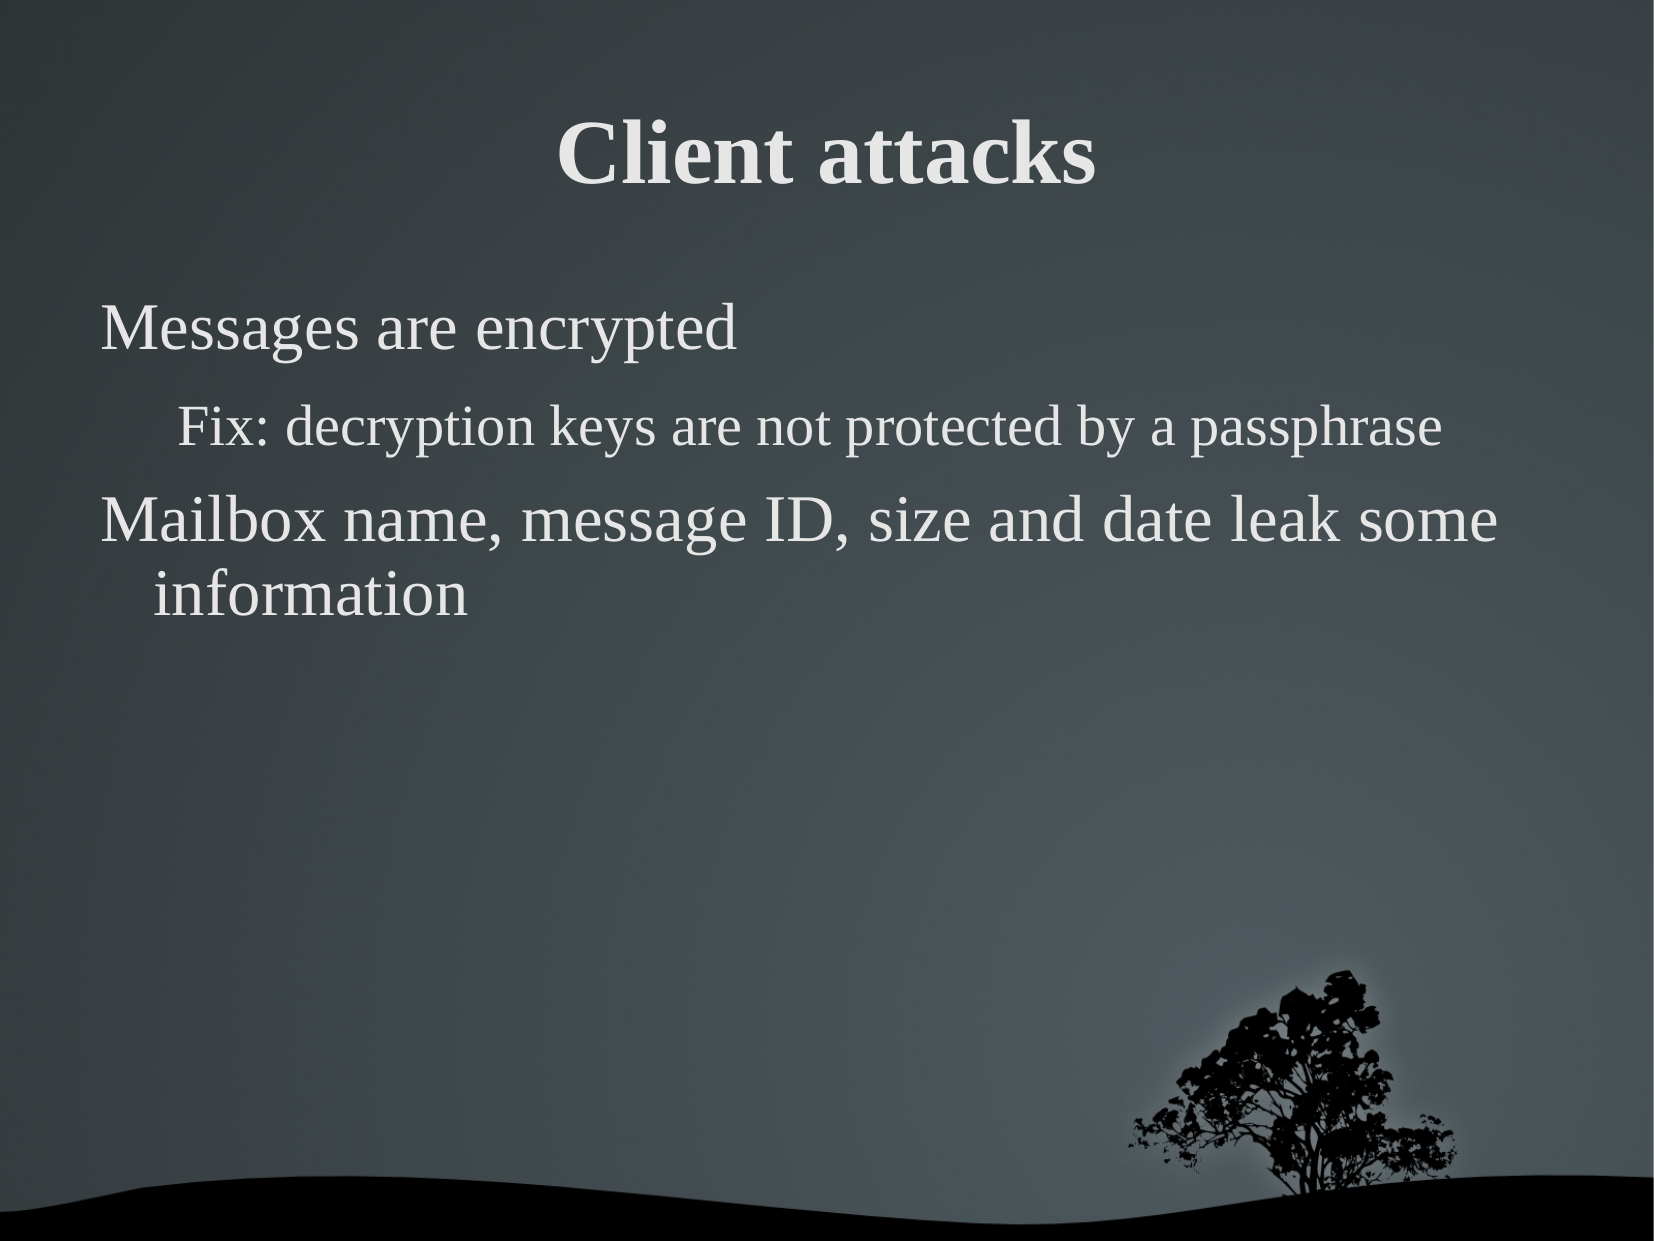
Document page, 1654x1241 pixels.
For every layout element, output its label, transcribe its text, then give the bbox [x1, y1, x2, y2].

list Messages are encrypted Fix: decryption keys are not protected by a passphrase Mailbox name, message ID, size and date leak some information [82, 290, 1571, 1094]
title Client attacks [82, 56, 1571, 250]
picture [0, 0, 1654, 1241]
